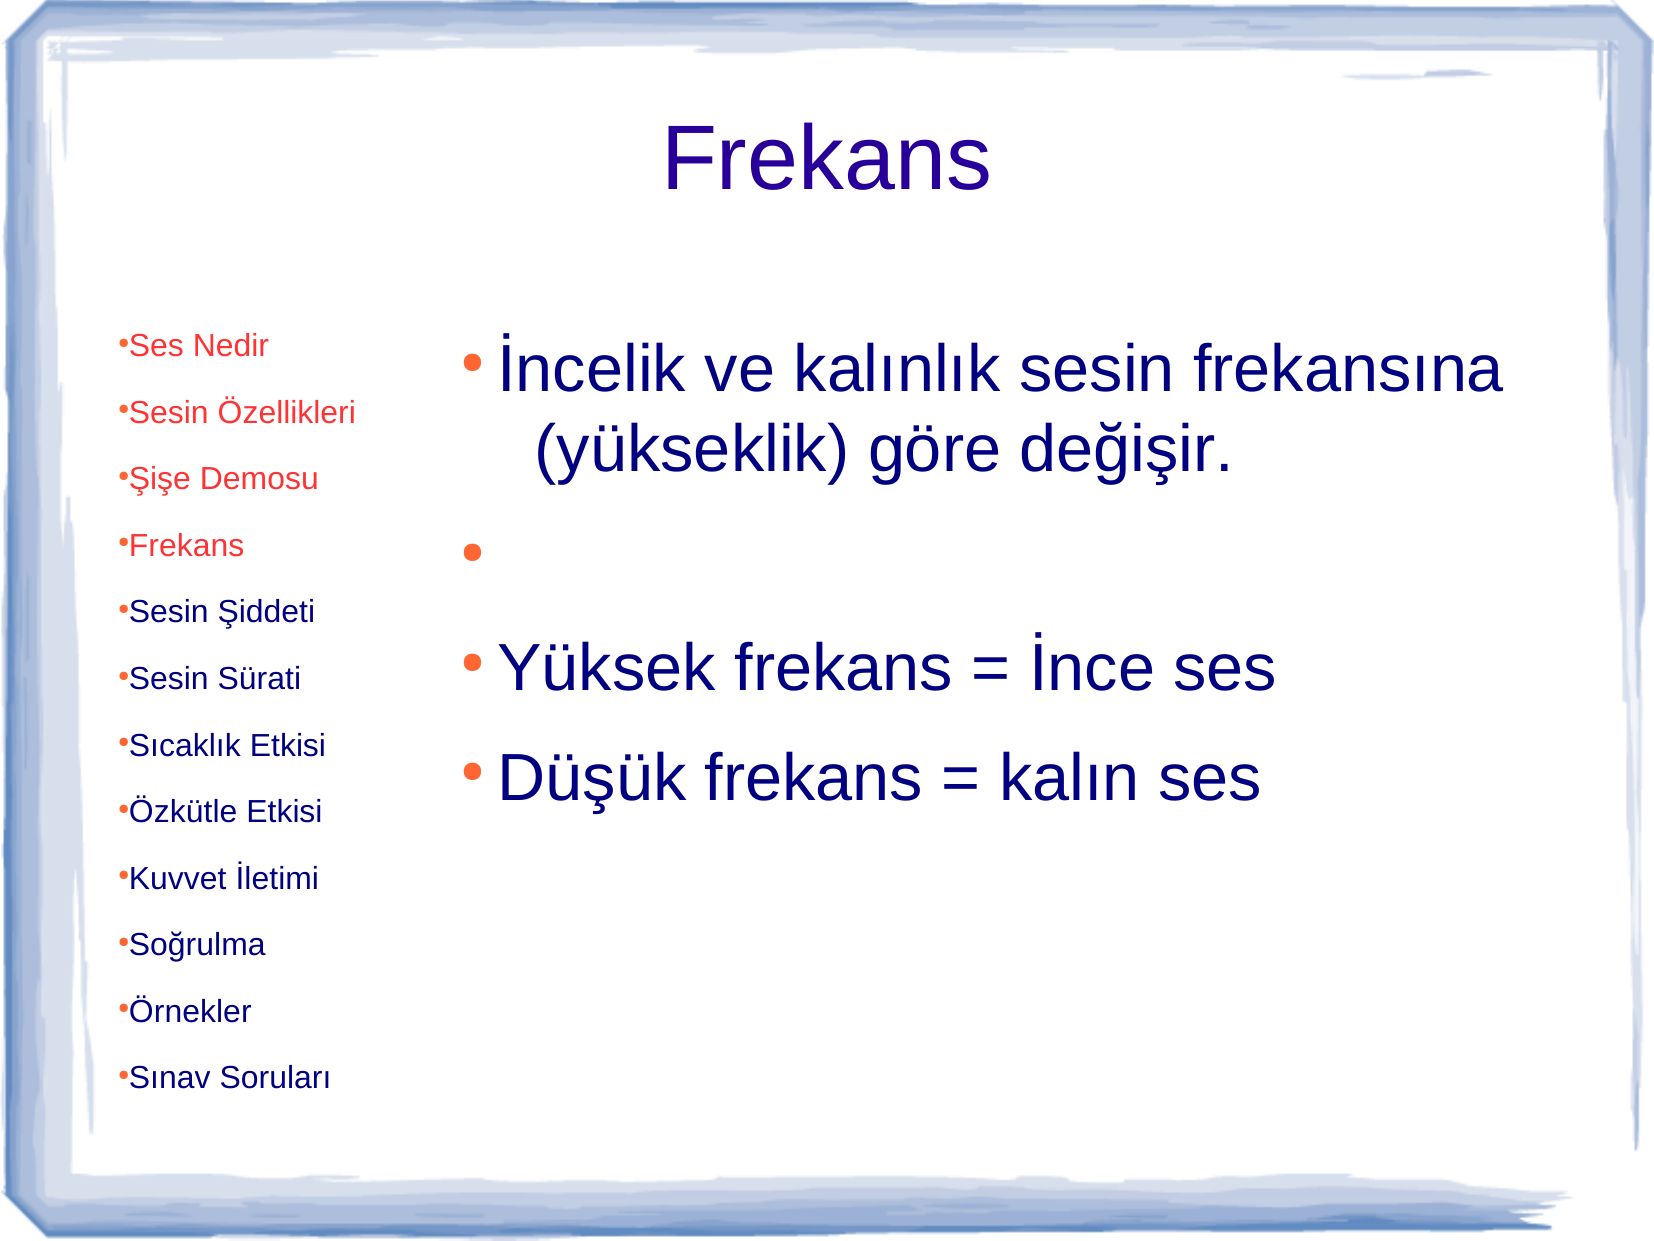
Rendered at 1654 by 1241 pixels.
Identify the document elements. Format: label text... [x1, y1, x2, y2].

title Frekans [82, 49, 1571, 257]
list İncelik ve kalınlık sesin frekansına (yükseklik) göre değişir. Yüksek frekans = İnce ses Düşük frekans = kalın ses [460, 324, 1572, 1004]
list Ses Nedir Sesin Özellikleri Şişe Demosu Frekans Sesin Şiddeti Sesin Sürati Sıcaklık Etkisi Özkütle Etkisi Kuvvet İletimi Soğrulma Örnekler Sınav Soruları [118, 324, 438, 1097]
